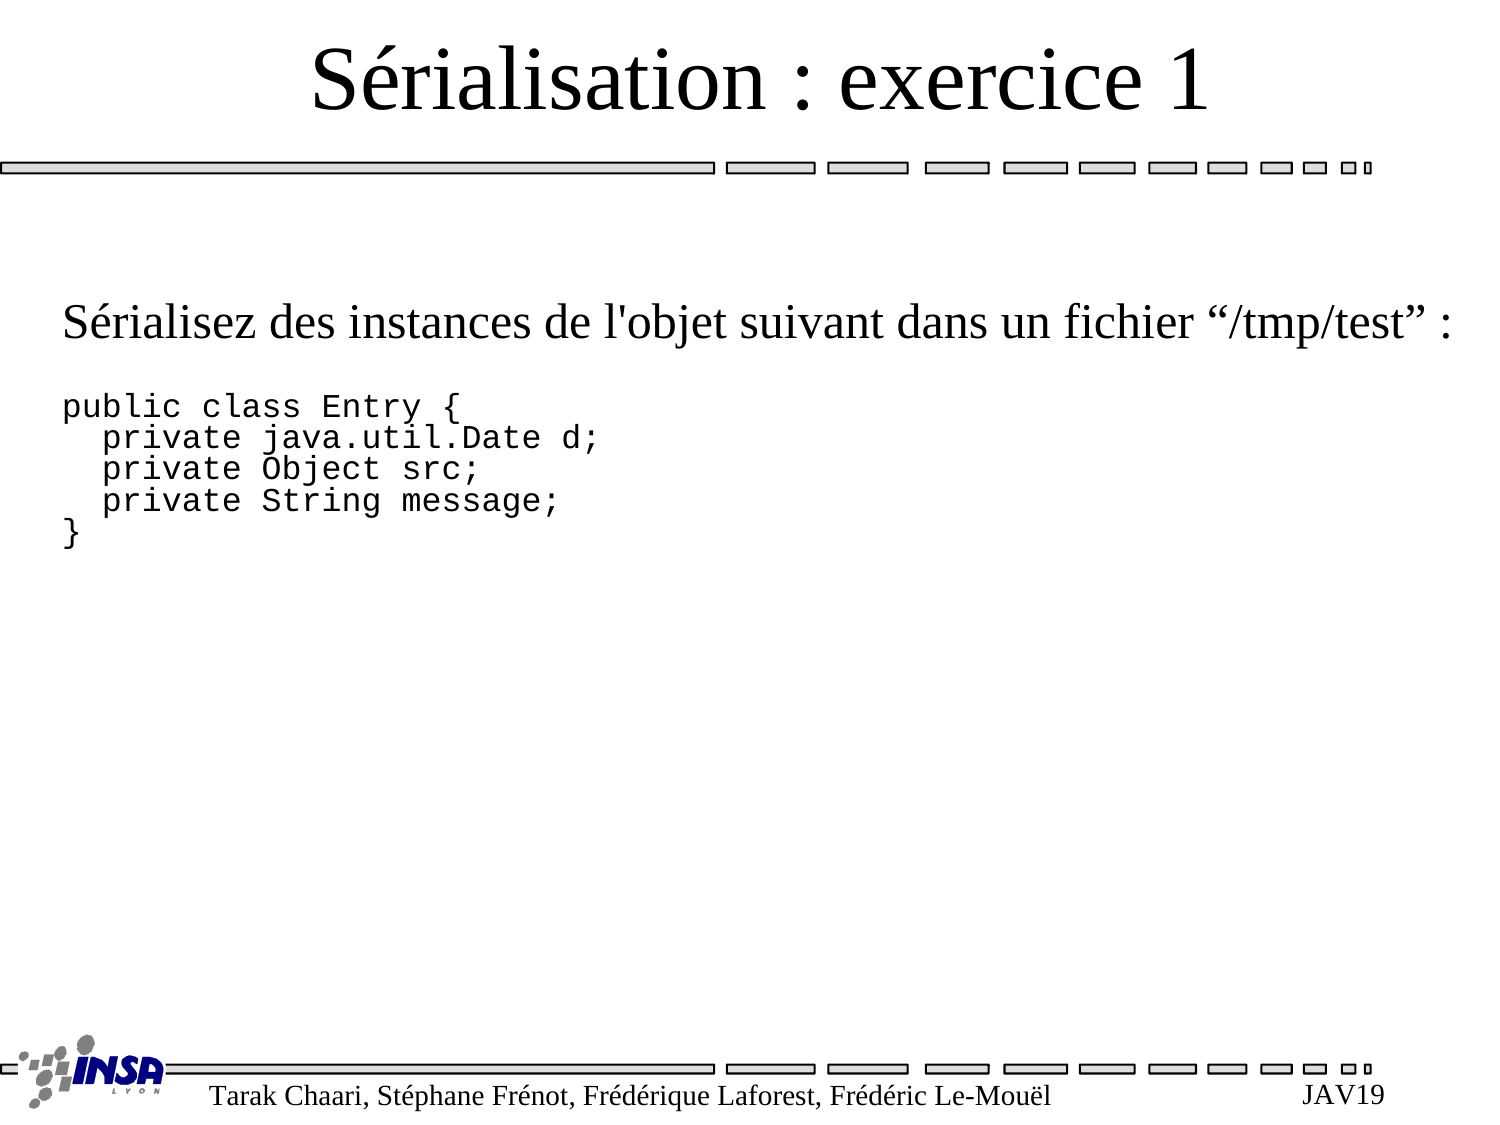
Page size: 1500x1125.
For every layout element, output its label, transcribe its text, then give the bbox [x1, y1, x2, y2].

title Sérialisation : exercice 1 [125, 0, 1399, 162]
text_box Sérialisez des instances de l'objet suivant dans un fichier “/tmp/test” : public class Entry { private java.util.Date d; private Object src; private String message; } [47, 295, 1469, 580]
